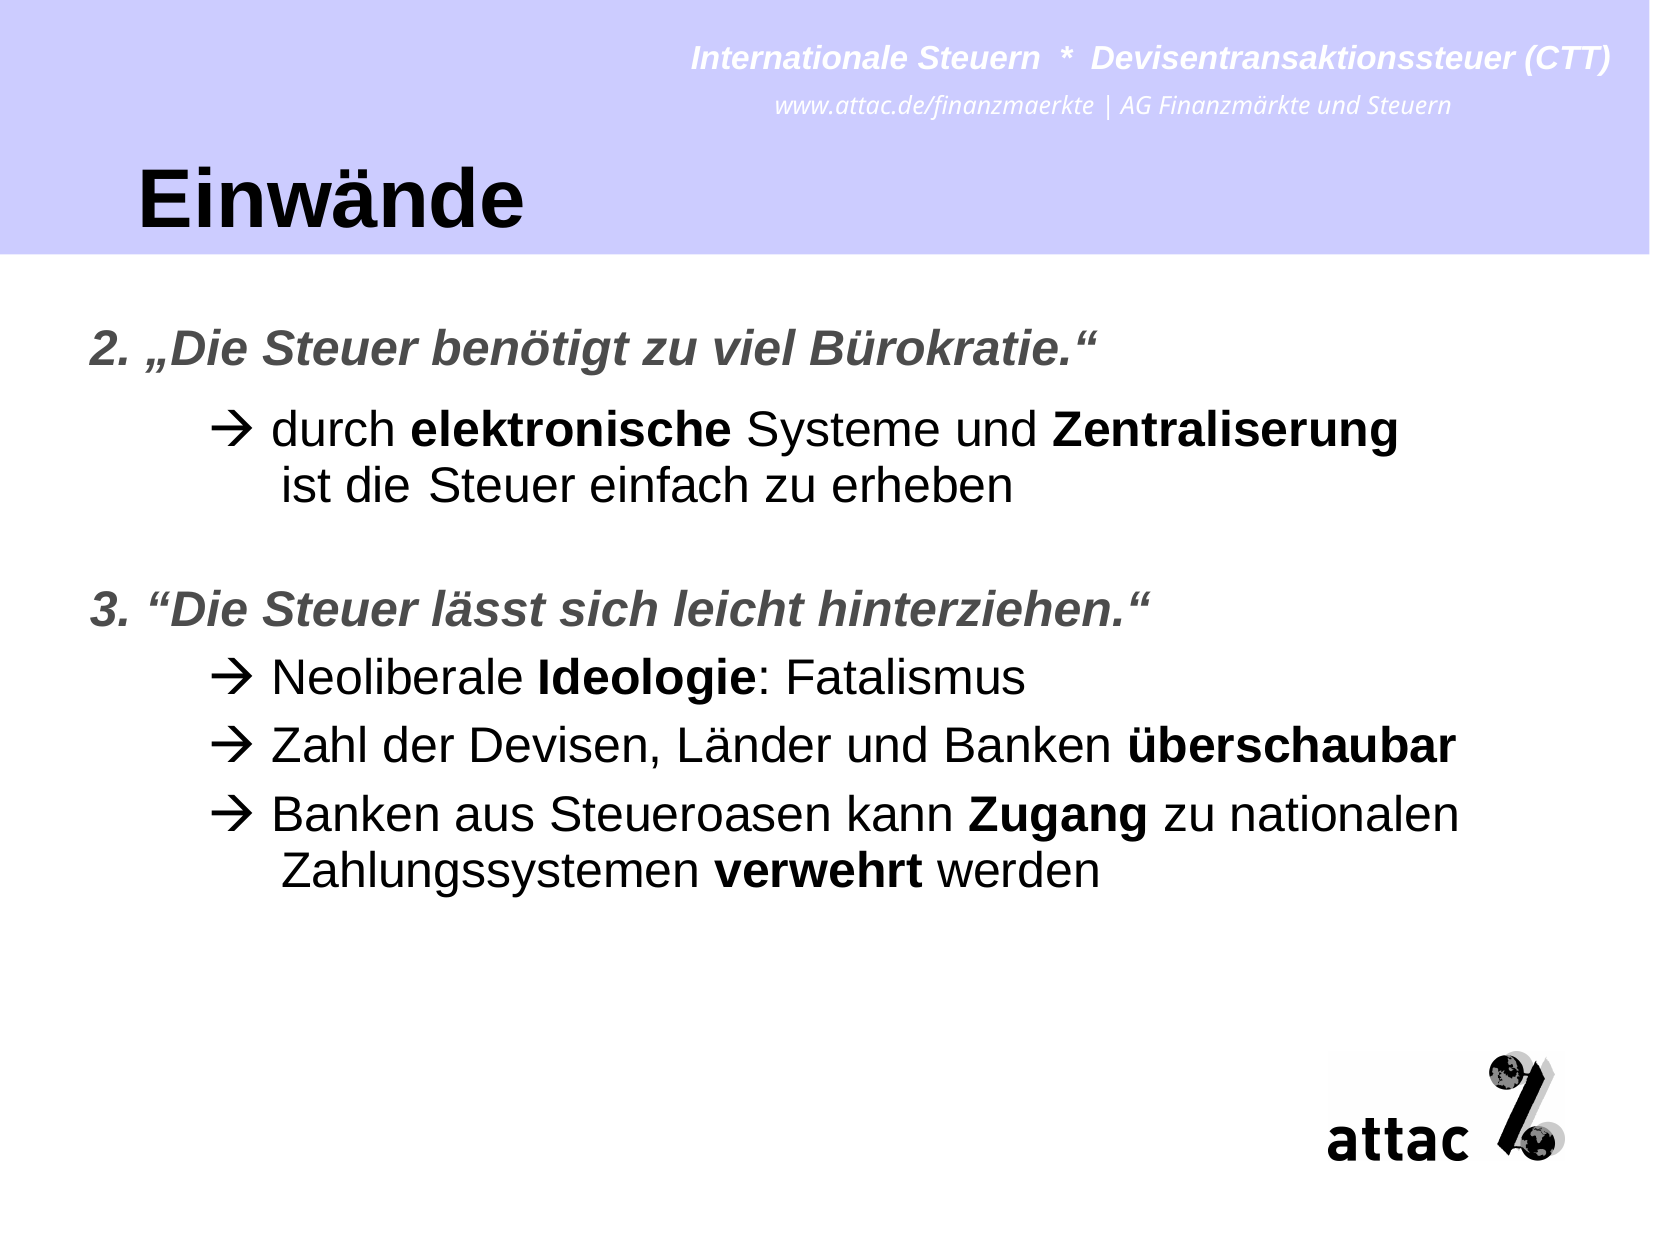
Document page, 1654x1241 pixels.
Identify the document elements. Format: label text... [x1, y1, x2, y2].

text_box Einwände [82, 159, 582, 250]
text_box Internationale Steuern * Devisentransaktionssteuer (CTT) [407, 41, 1654, 77]
text_box www.attac.de/finanzmaerkte | AG Finanzmärkte und Steuern [759, 76, 1534, 131]
text_box [0, 0, 1650, 255]
text_box 2. „Die Steuer benötigt zu viel Bürokratie.“  durch elektronische Systeme und Zentraliserung ist die Steuer einfach zu erheben 3. “Die Steuer lässt sich leicht hinterziehen.“  Neoliberale Ideologie: Fatalismus  Zahl der Devisen, Länder und Banken überschaubar  Banken aus Steueroasen kann Zugang zu nationalen Zahlungssystemen verwehrt werden [0, 312, 1548, 906]
picture [1328, 1051, 1565, 1161]
